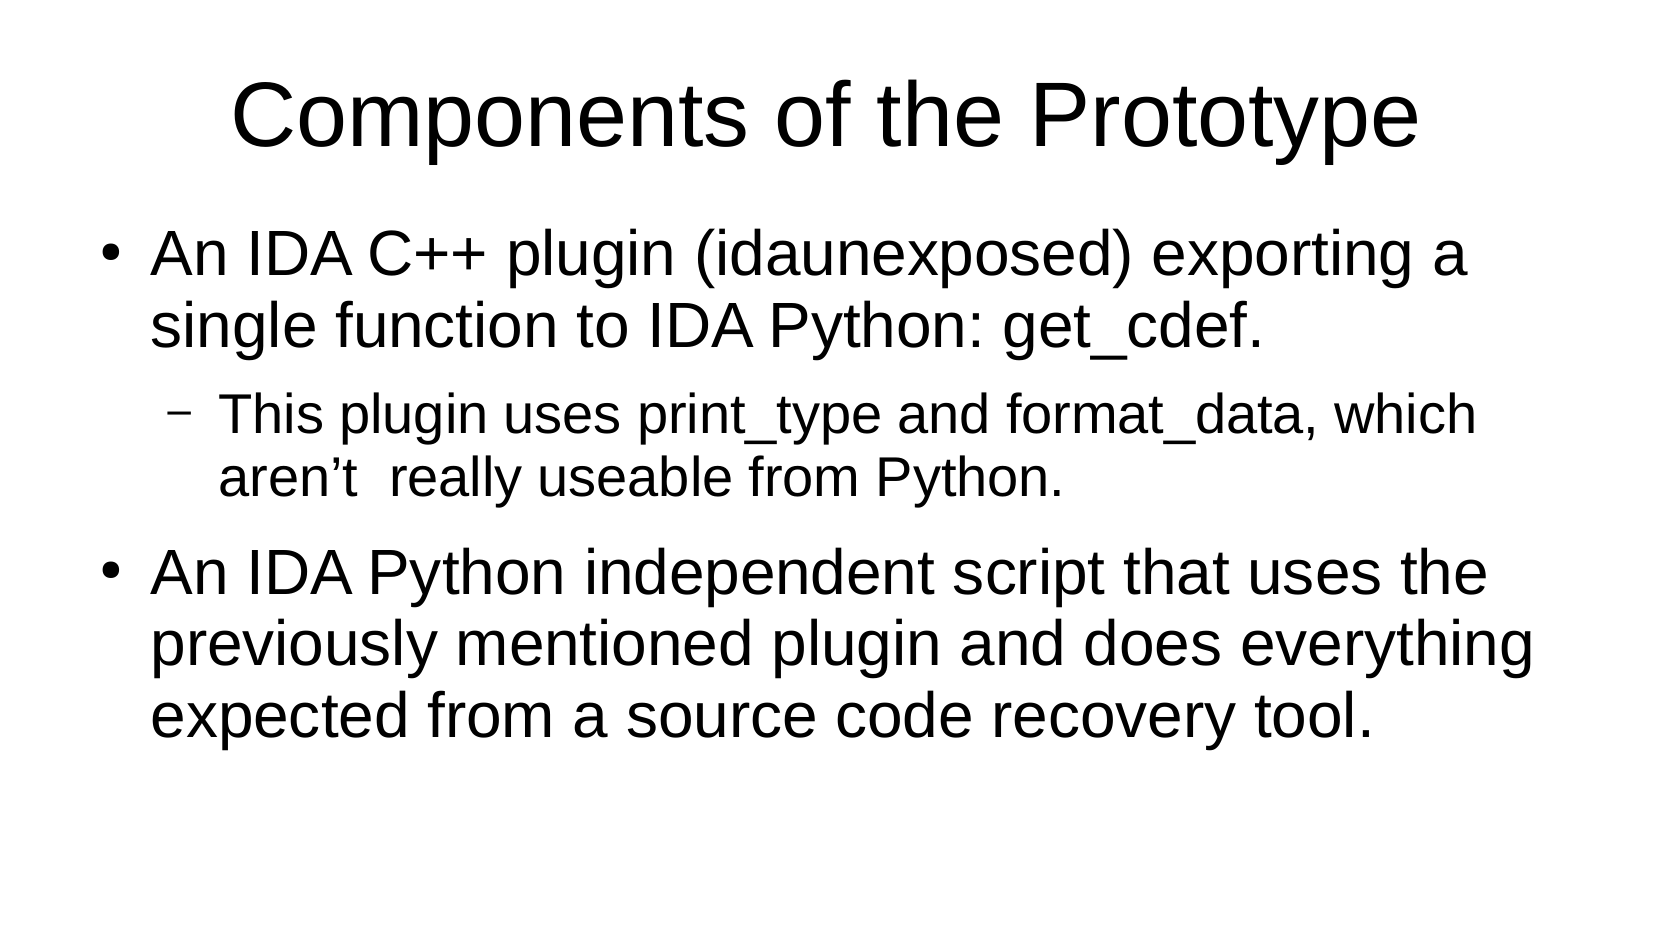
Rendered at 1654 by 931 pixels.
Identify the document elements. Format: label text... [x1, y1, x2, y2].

title Components of the Prototype [82, 37, 1571, 193]
list An IDA C++ plugin (idaunexposed) exporting a single function to IDA Python: get_cdef. This plugin uses print_type and format_data, which aren’t really useable from Python. An IDA Python independent script that uses the previously mentioned plugin and does everything expected from a source code recovery tool. [82, 217, 1571, 758]
